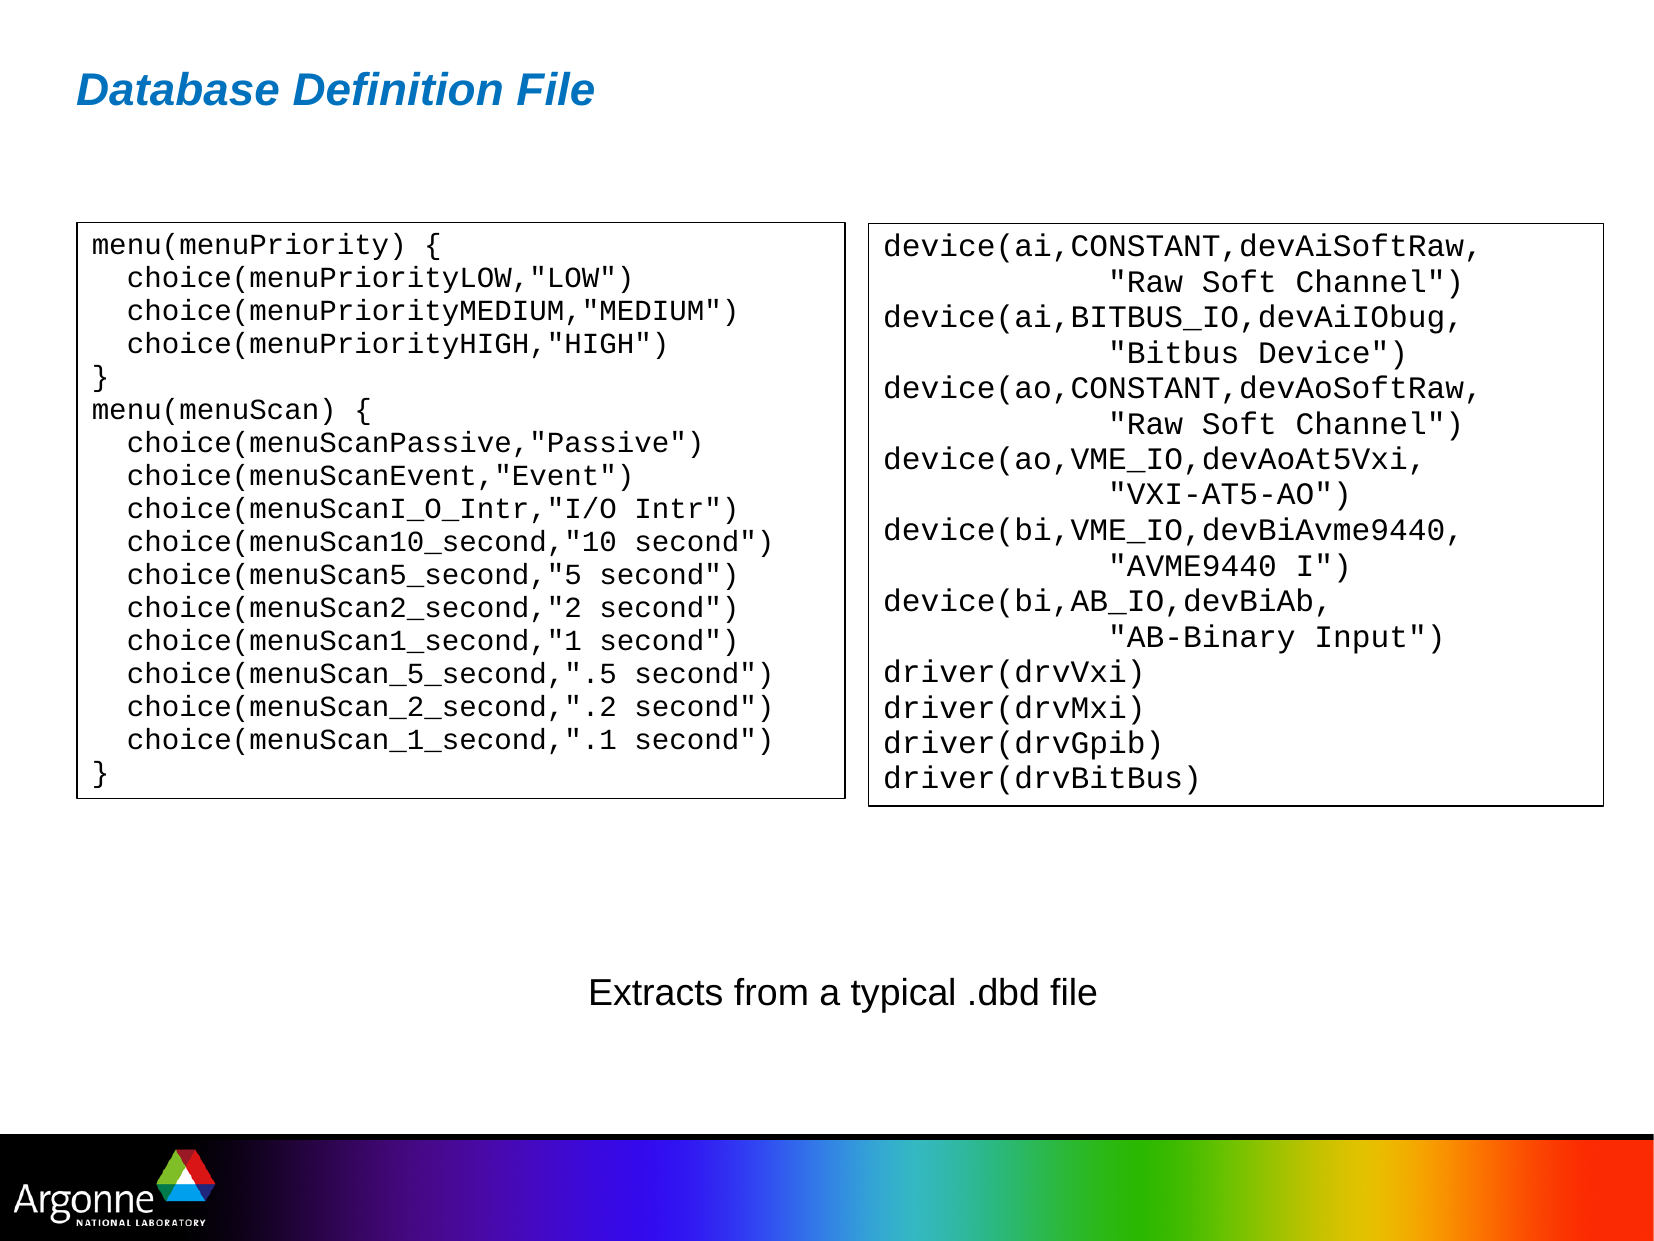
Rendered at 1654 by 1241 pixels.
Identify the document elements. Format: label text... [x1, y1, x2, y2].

title Database Definition File [61, 45, 1500, 123]
text_box Extracts from a typical .dbd file [81, 953, 1605, 1021]
text_box menu(menuPriority) { choice(menuPriorityLOW,"LOW") choice(menuPriorityMEDIUM,"MEDIUM") choice(menuPriorityHIGH,"HIGH") } menu(menuScan) { choice(menuScanPassive,"Passive") choice(menuScanEvent,"Event") choice(menuScanI_O_Intr,"I/O Intr") choice(menuScan10_second,"10 second") choice(menuScan5_second,"5 second") choice(menuScan2_second,"2 second") choice(menuScan1_second,"1 second") choice(menuScan_5_second,".5 second") choice(menuScan_2_second,".2 second") choice(menuScan_1_second,".1 second") } [77, 222, 846, 799]
picture [0, 1134, 1654, 1241]
text_box device(ai,CONSTANT,devAiSoftRaw, "Raw Soft Channel") device(ai,BITBUS_IO,devAiIObug, "Bitbus Device") device(ao,CONSTANT,devAoSoftRaw, "Raw Soft Channel") device(ao,VME_IO,devAoAt5Vxi, "VXI-AT5-AO") device(bi,VME_IO,devBiAvme9440, "AVME9440 I") device(bi,AB_IO,devBiAb, "AB-Binary Input") driver(drvVxi) driver(drvMxi) driver(drvGpib) driver(drvBitBus) [868, 223, 1604, 806]
